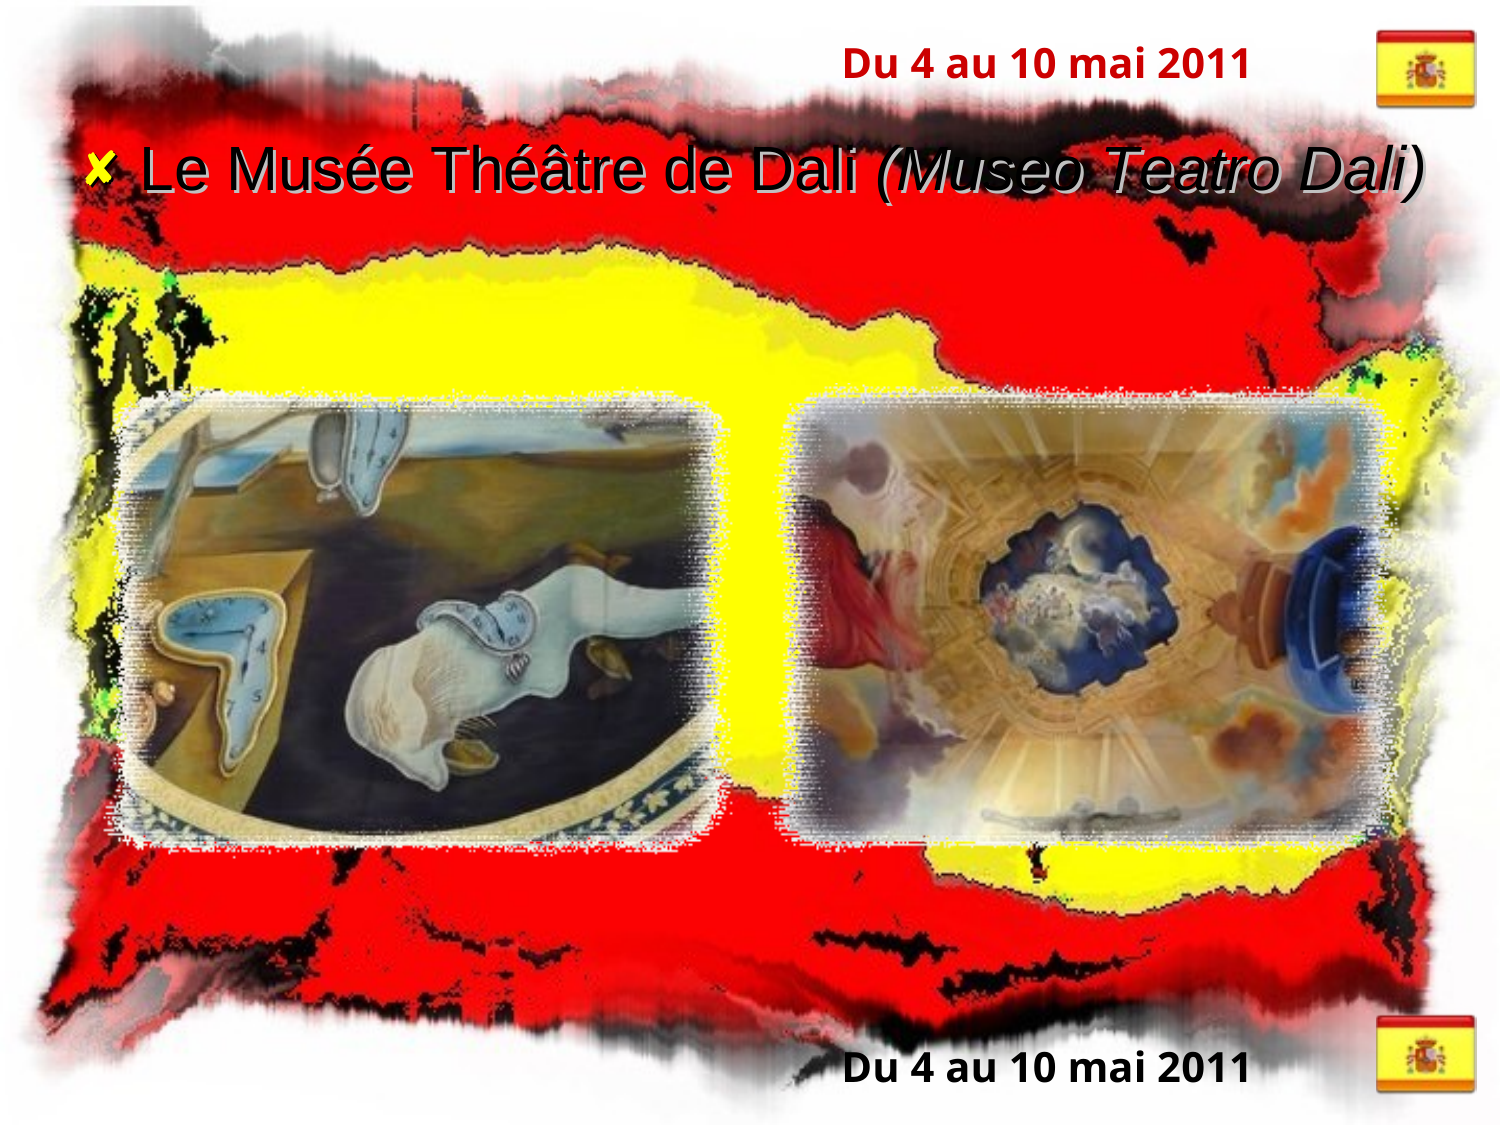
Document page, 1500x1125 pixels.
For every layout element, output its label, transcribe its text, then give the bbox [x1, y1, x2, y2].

picture [0, 0, 1500, 1125]
text_box  Le Musée Théâtre de Dali (Museo Teatro Dali) [64, 120, 1447, 325]
